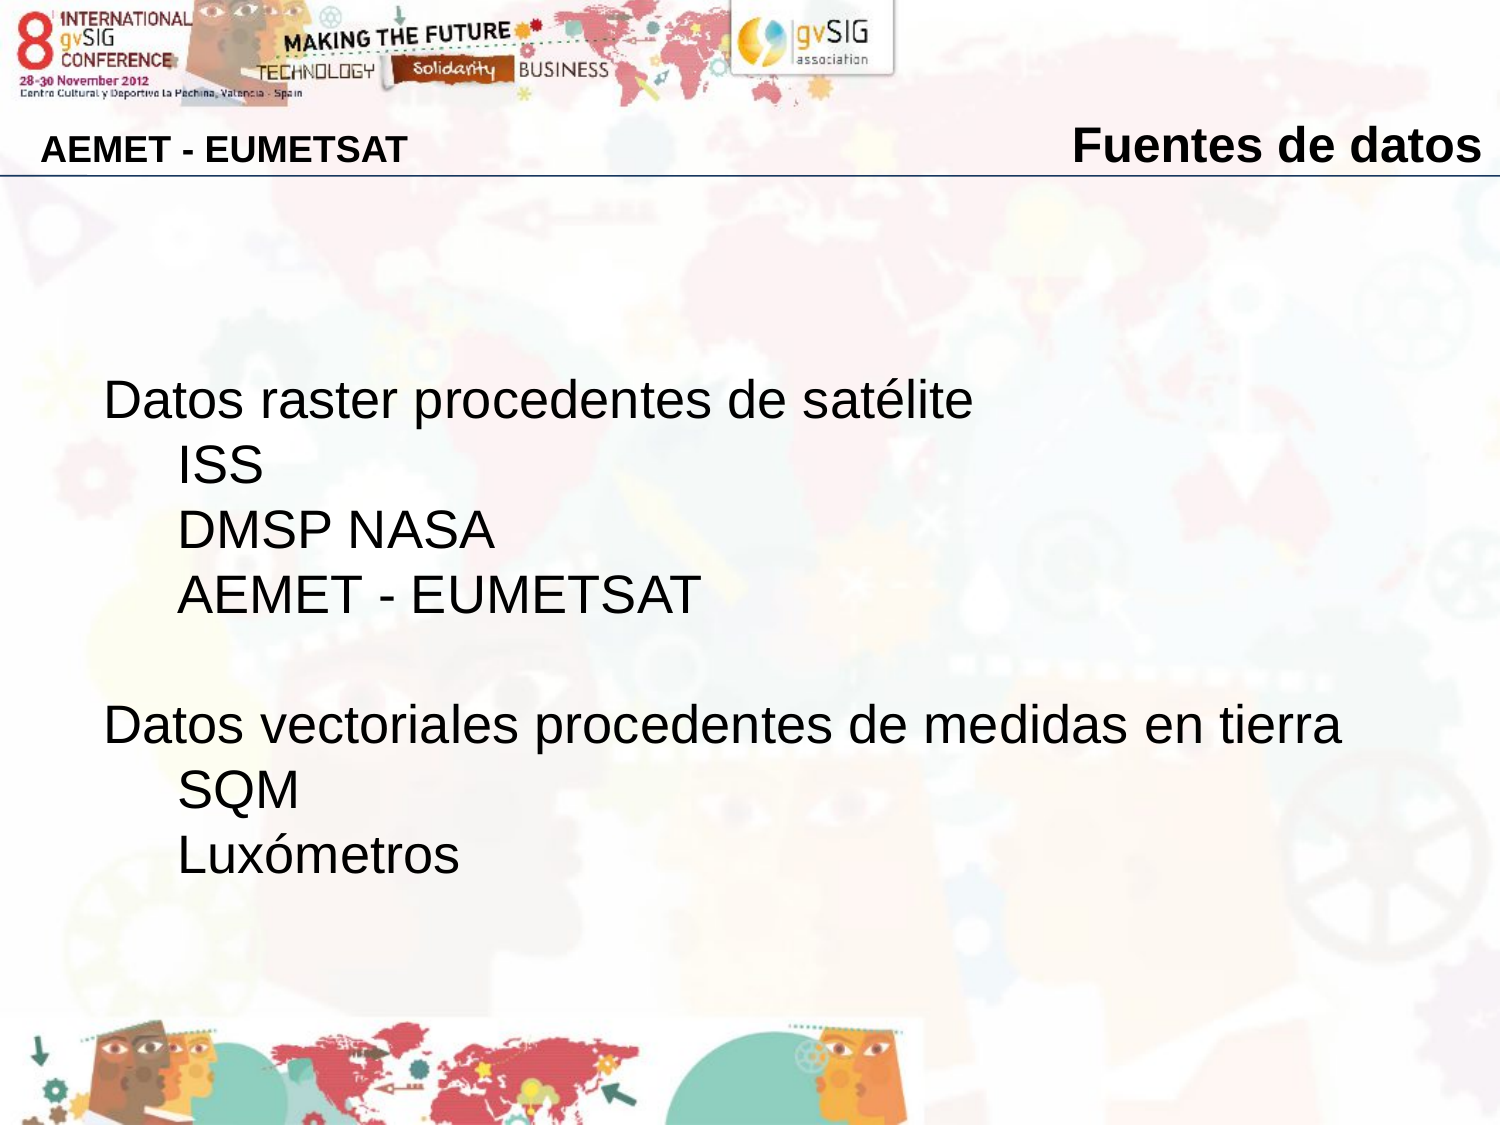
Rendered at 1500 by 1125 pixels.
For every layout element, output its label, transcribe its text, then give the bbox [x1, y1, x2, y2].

picture [0, 0, 1500, 175]
text_box Fuentes de datos [1057, 105, 1498, 175]
text_box Fuentes de datos [1057, 177, 1498, 181]
picture [0, 177, 1500, 1125]
text_box Datos raster procedentes de satélite ISS DMSP NASA AEMET - EUMETSAT Datos vectoriales procedentes de medidas en tierra SQM Luxómetros [88, 357, 1360, 892]
text_box AEMET - EUMETSAT [25, 117, 424, 177]
